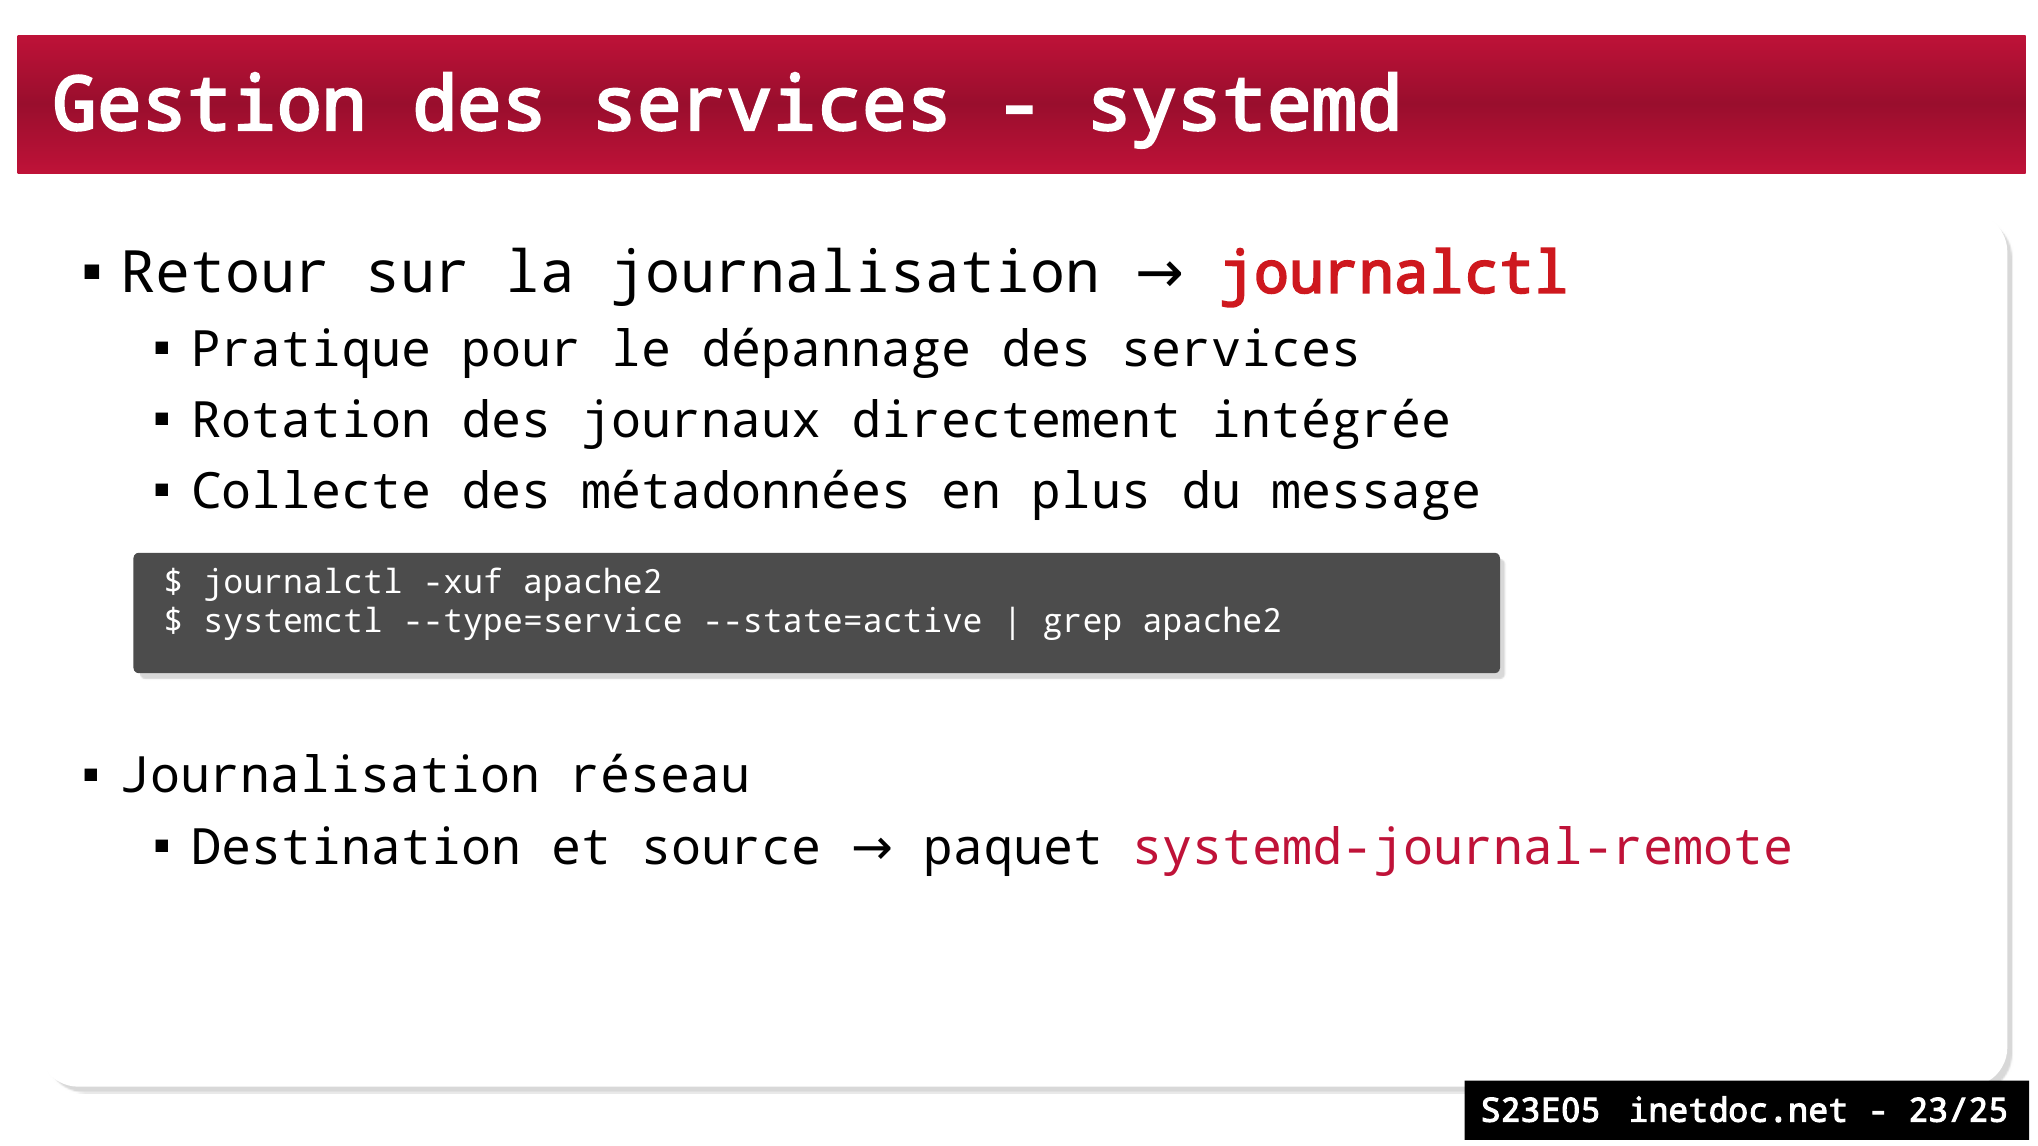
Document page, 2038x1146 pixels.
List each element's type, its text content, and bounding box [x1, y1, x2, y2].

text_box $ journalctl -xuf apache2 $ systemctl --type=service --state=active | grep apache2 [133, 552, 1501, 674]
text_box Gestion des services - systemd [17, 35, 2026, 174]
text_box Retour sur la journalisation → journalctl Pratique pour le dépannage des services Rotation des journaux directement intégrée Collecte des métadonnées en plus du message Journalisation réseau Destination et source → paquet systemd-journal-remote [38, 212, 2008, 1087]
text_box S23E05 inetdoc.net - <numéro>/25 [1464, 1080, 2030, 1140]
